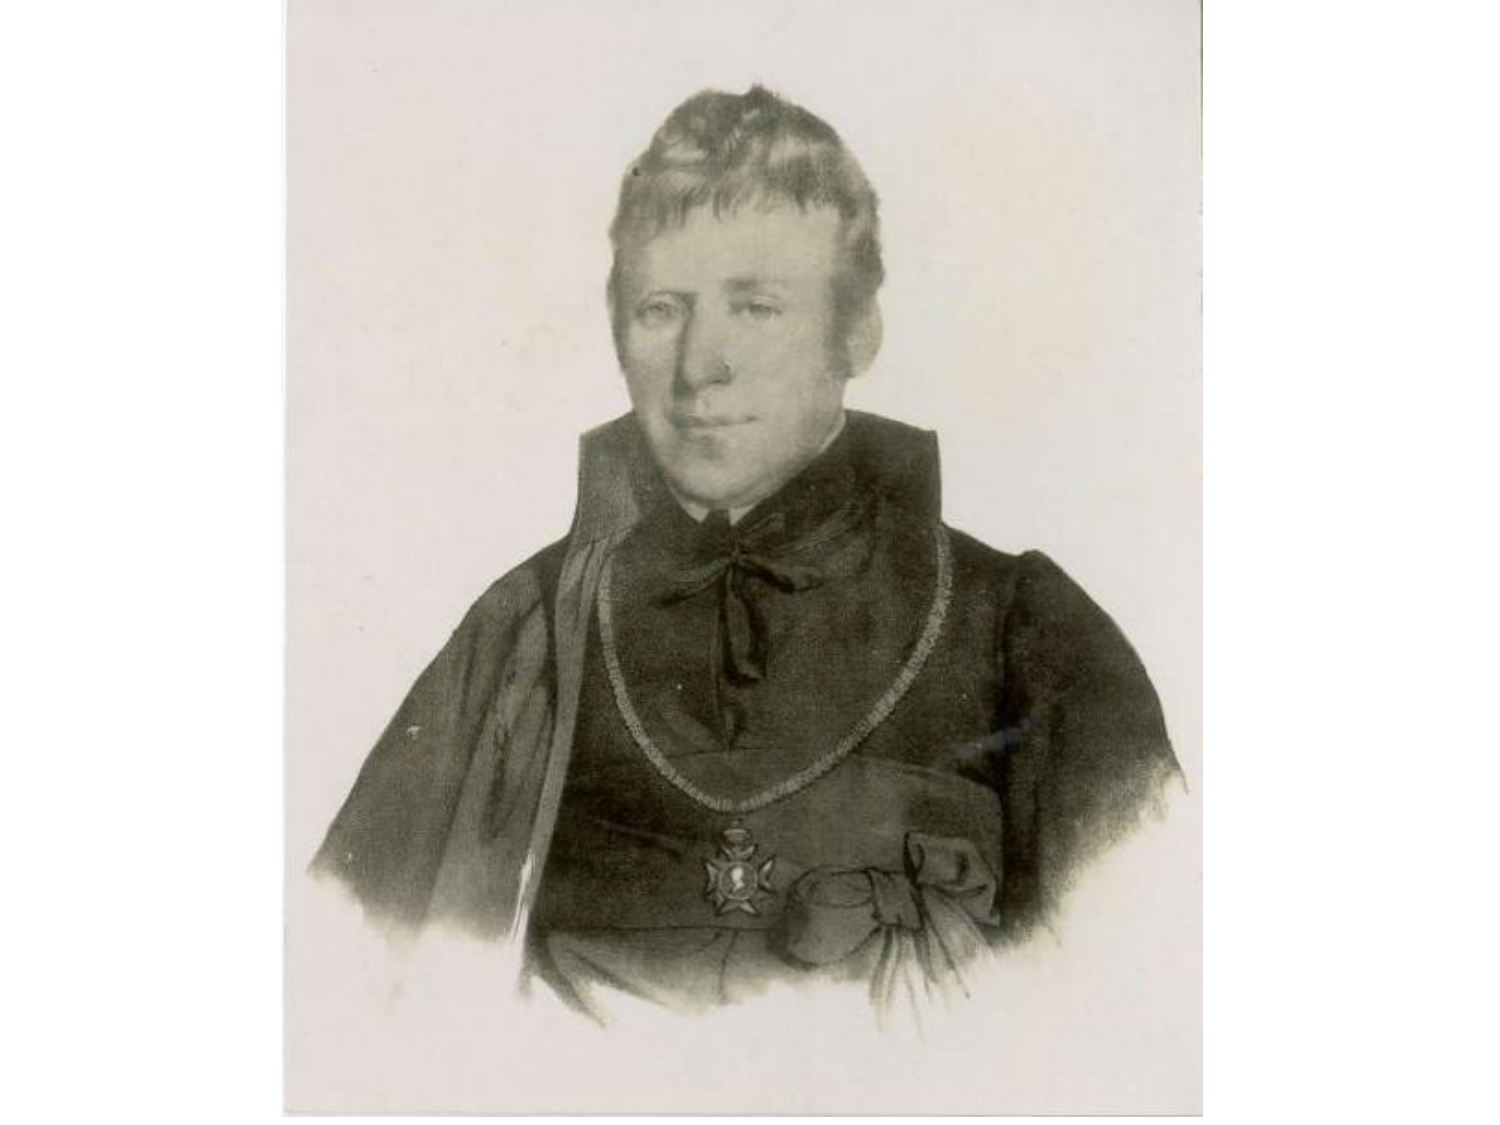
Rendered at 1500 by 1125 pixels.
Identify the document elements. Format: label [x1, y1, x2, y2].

picture [281, 0, 1203, 1117]
